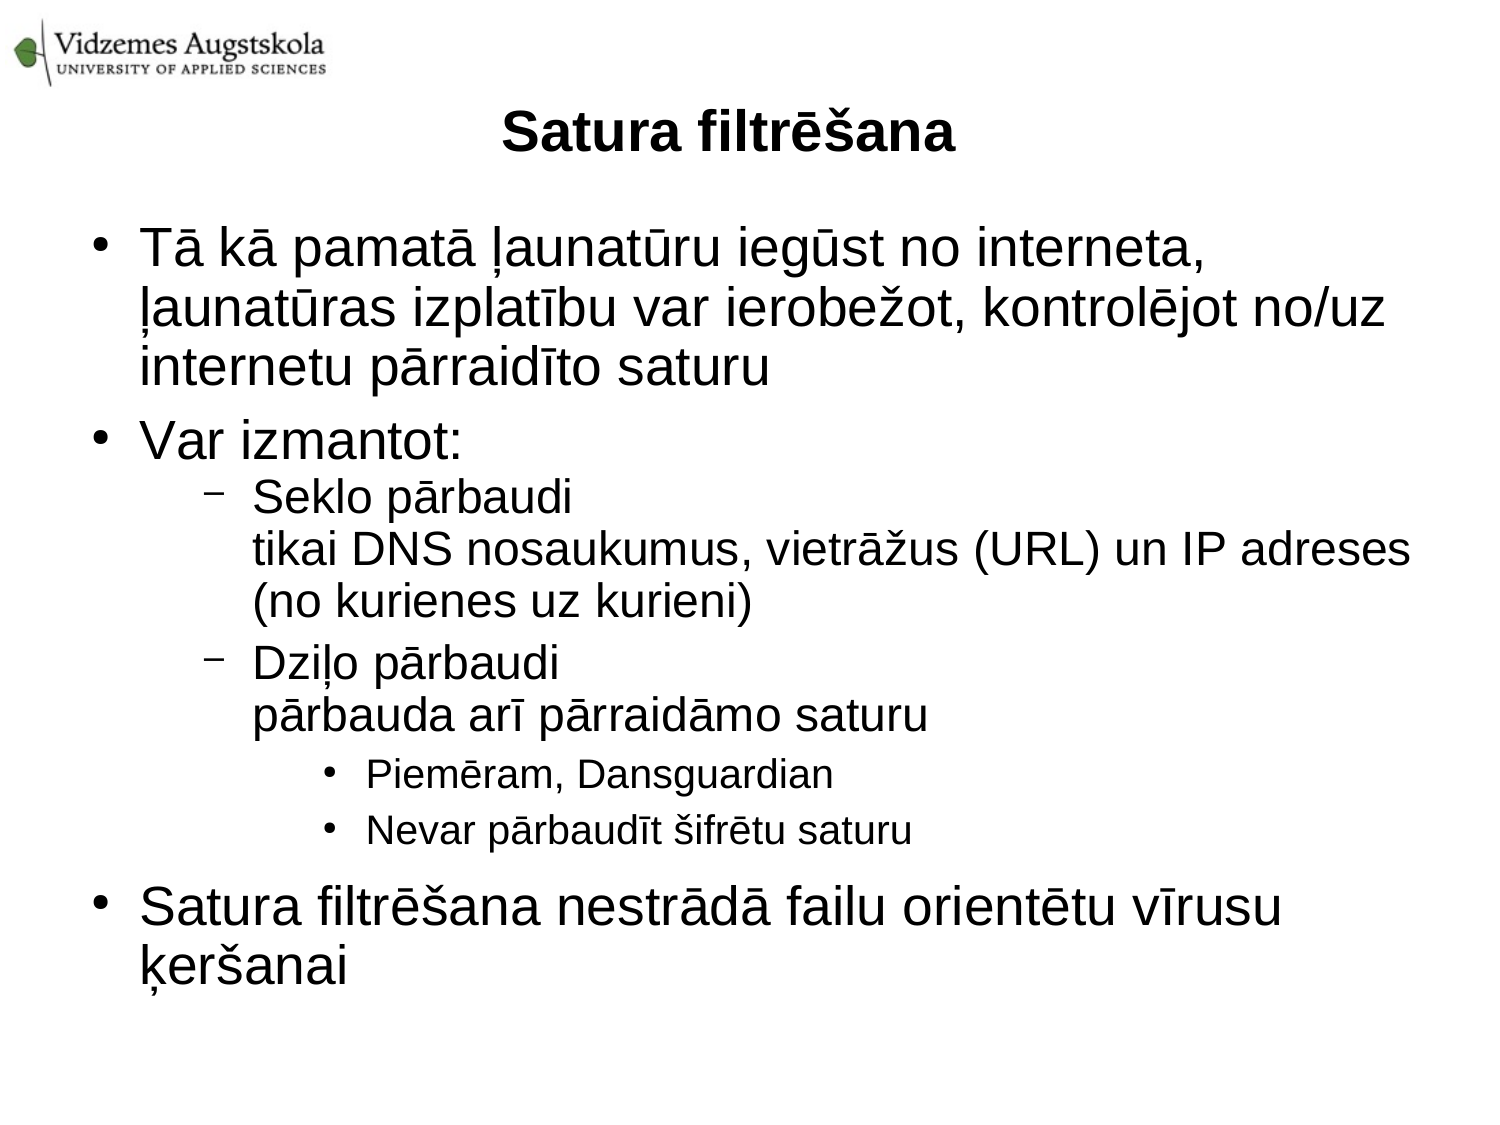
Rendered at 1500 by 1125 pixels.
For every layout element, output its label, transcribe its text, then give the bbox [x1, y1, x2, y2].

title Satura filtrēšana [85, 87, 1372, 177]
picture [5, 2, 334, 102]
list Tā kā pamatā ļaunatūru iegūst no interneta, ļaunatūras izplatību var ierobežot, kontrolējot no/uz internetu pārraidīto saturu Var izmantot: Seklo pārbaudi tikai DNS nosaukumus, vietrāžus (URL) un IP adreses (no kurienes uz kurieni) Dziļo pārbaudi pārbauda arī pārraidāmo saturu Piemēram, Dansguardian Nevar pārbaudīt šifrētu saturu Satura filtrēšana nestrādā failu orientētu vīrusu ķeršanai [74, 214, 1424, 1004]
